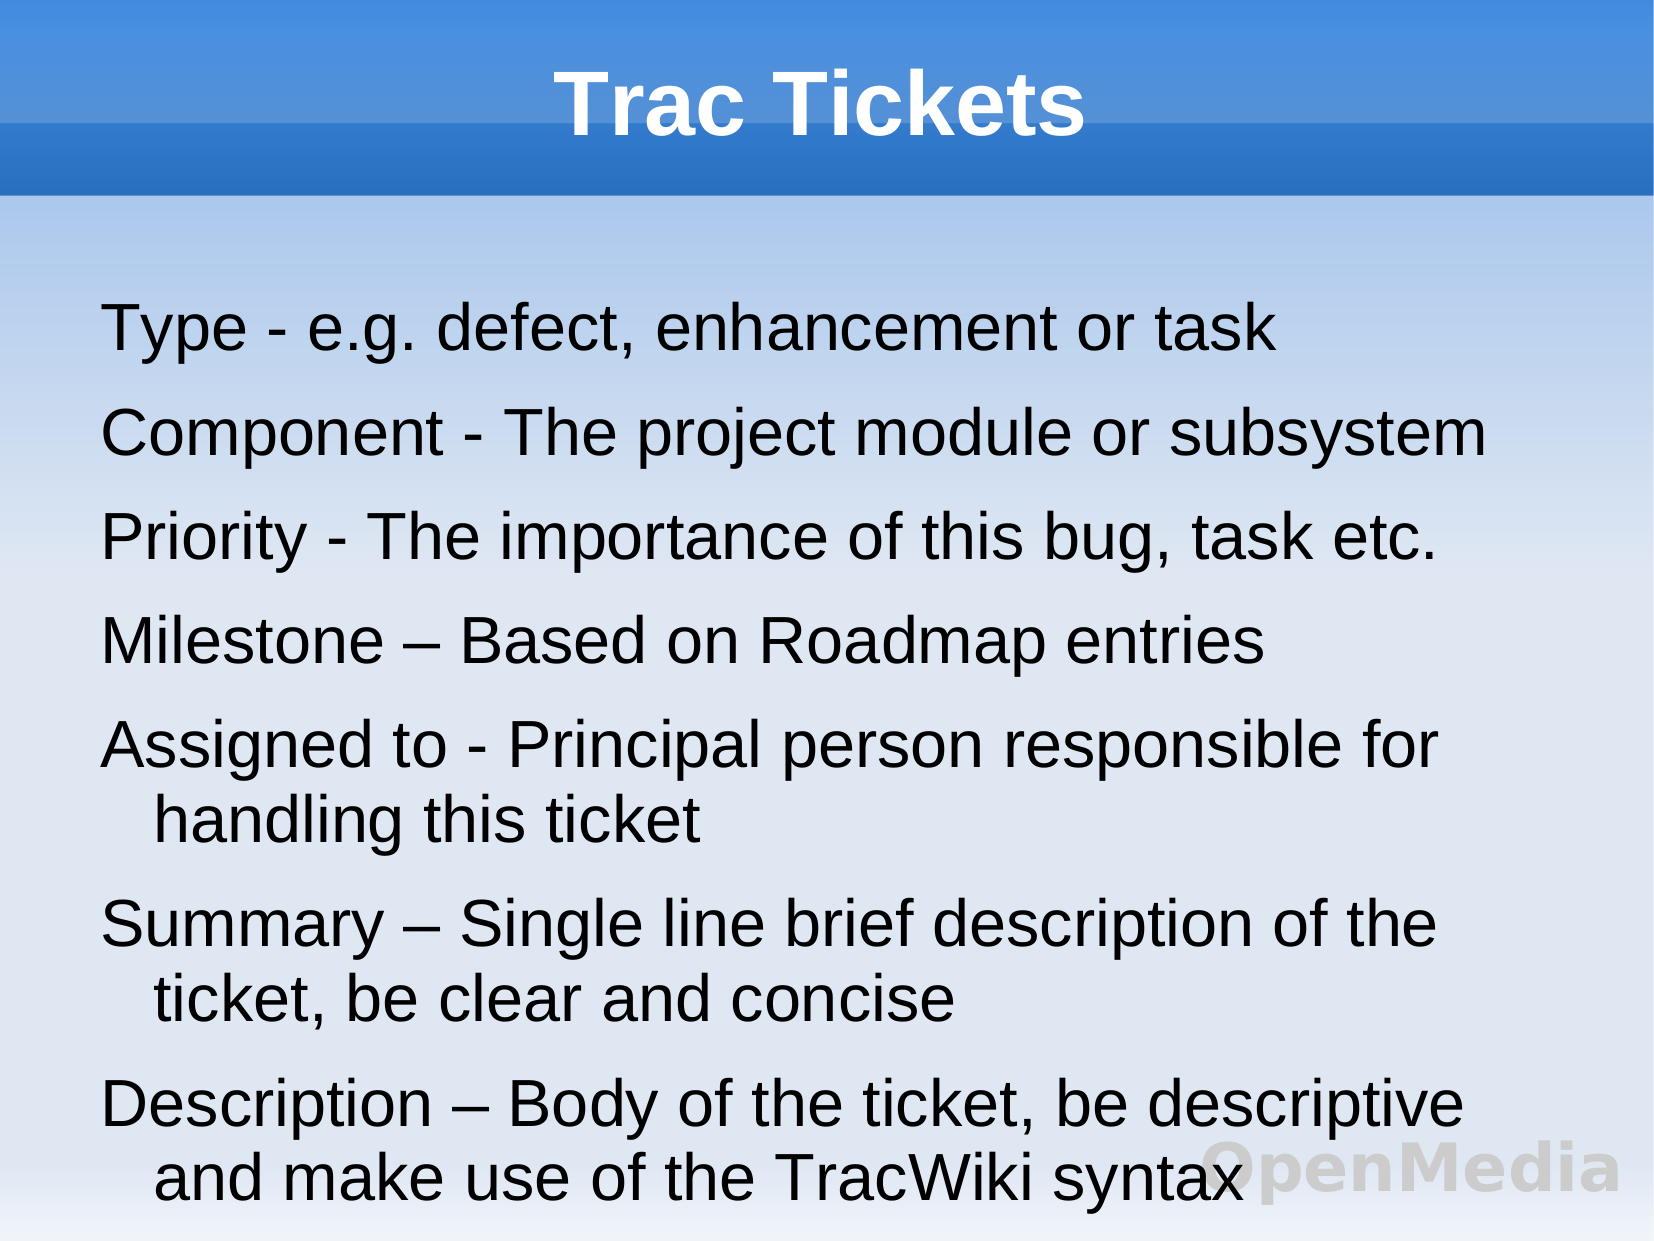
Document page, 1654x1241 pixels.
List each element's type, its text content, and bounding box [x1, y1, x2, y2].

picture [0, 0, 1654, 1241]
title Trac Tickets [76, 0, 1565, 208]
list Type - e.g. defect, enhancement or task Component - The project module or subsystem Priority - The importance of this bug, task etc. Milestone – Based on Roadmap entries Assigned to - Principal person responsible for handling this ticket Summary – Single line brief description of the ticket, be clear and concise Description – Body of the ticket, be descriptive and make use of the TracWiki syntax [82, 290, 1571, 1216]
